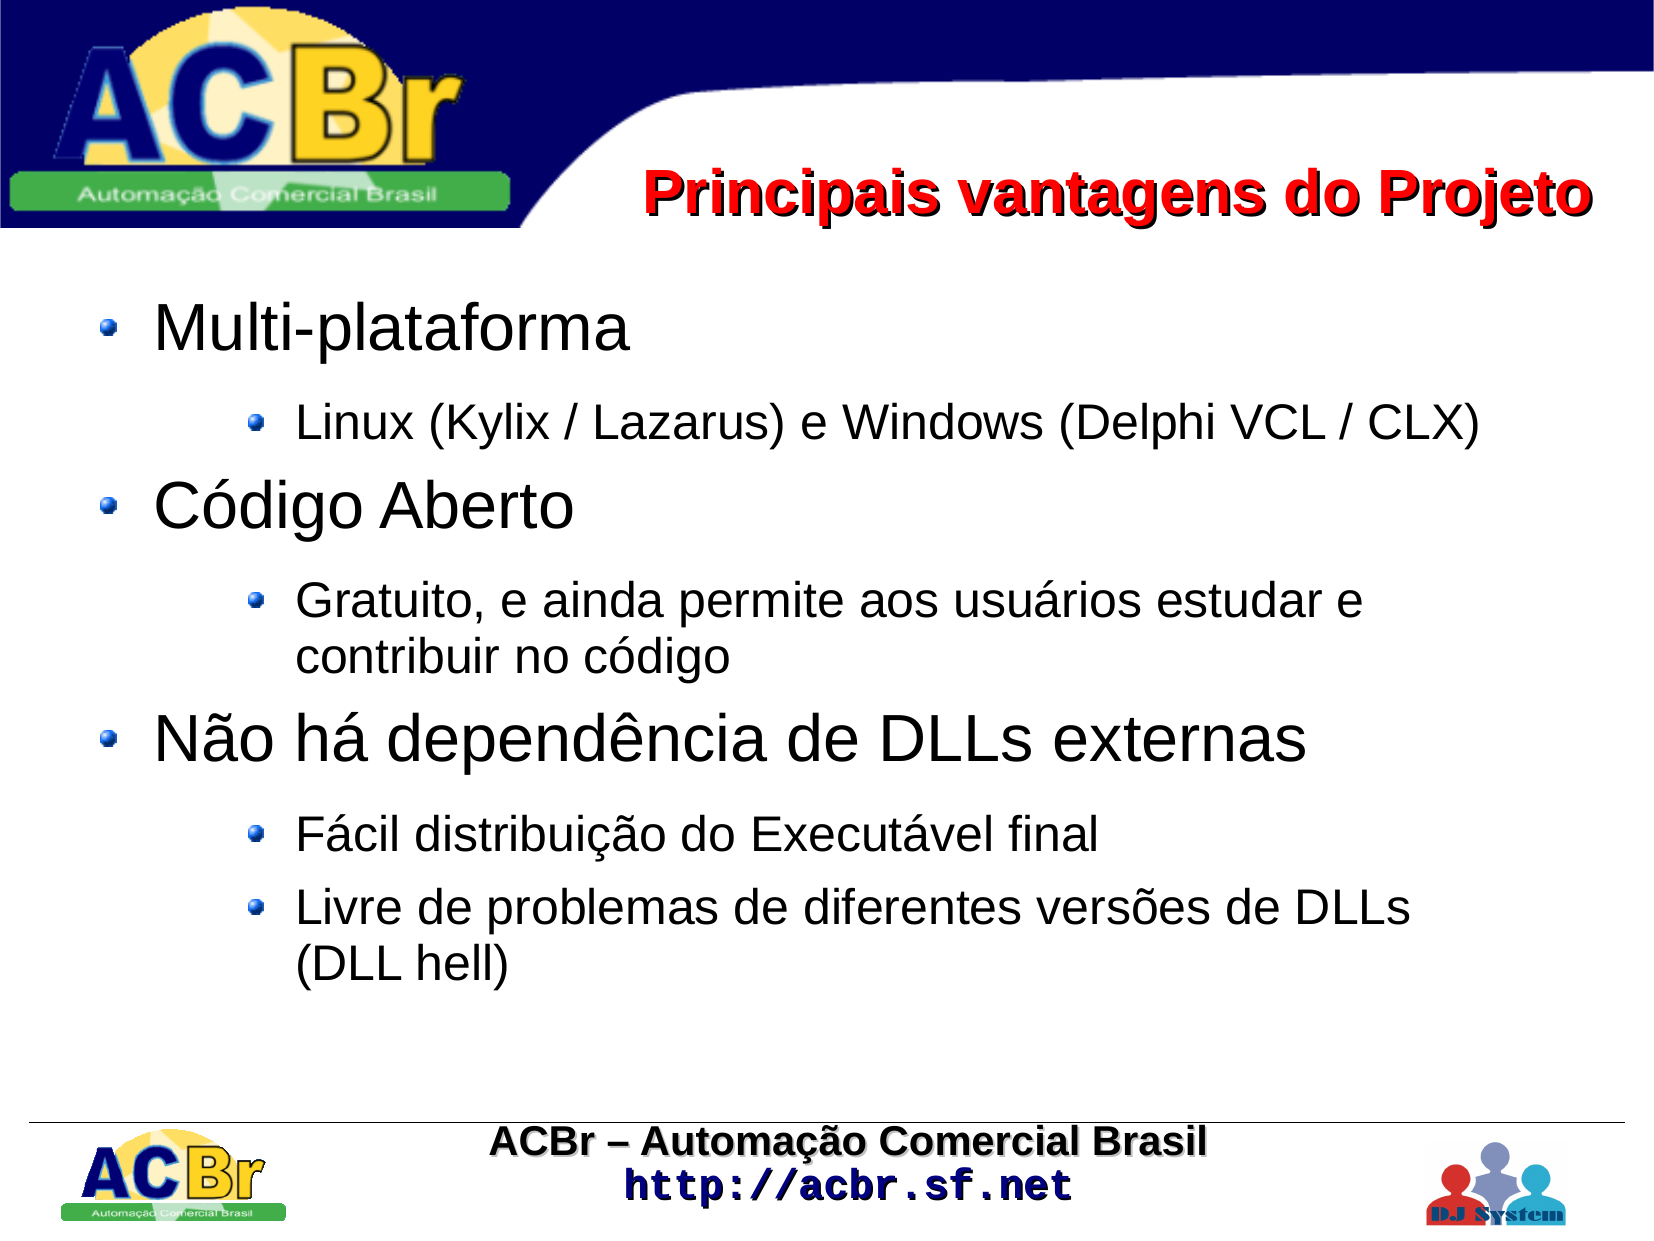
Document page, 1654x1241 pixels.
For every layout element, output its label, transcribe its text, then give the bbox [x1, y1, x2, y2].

title Principais vantagens do Projeto [604, 108, 1631, 277]
list Multi-plataforma Linux (Kylix / Lazarus) e Windows (Delphi VCL / CLX) Código Aberto Gratuito, e ainda permite aos usuários estudar e contribuir no código Não há dependência de DLLs externas Fácil distribuição do Executável final Livre de problemas de diferentes versões de DLLs (DLL hell) [82, 290, 1571, 1094]
picture [59, 1127, 287, 1224]
picture [0, 0, 1654, 228]
picture [1425, 1142, 1569, 1227]
